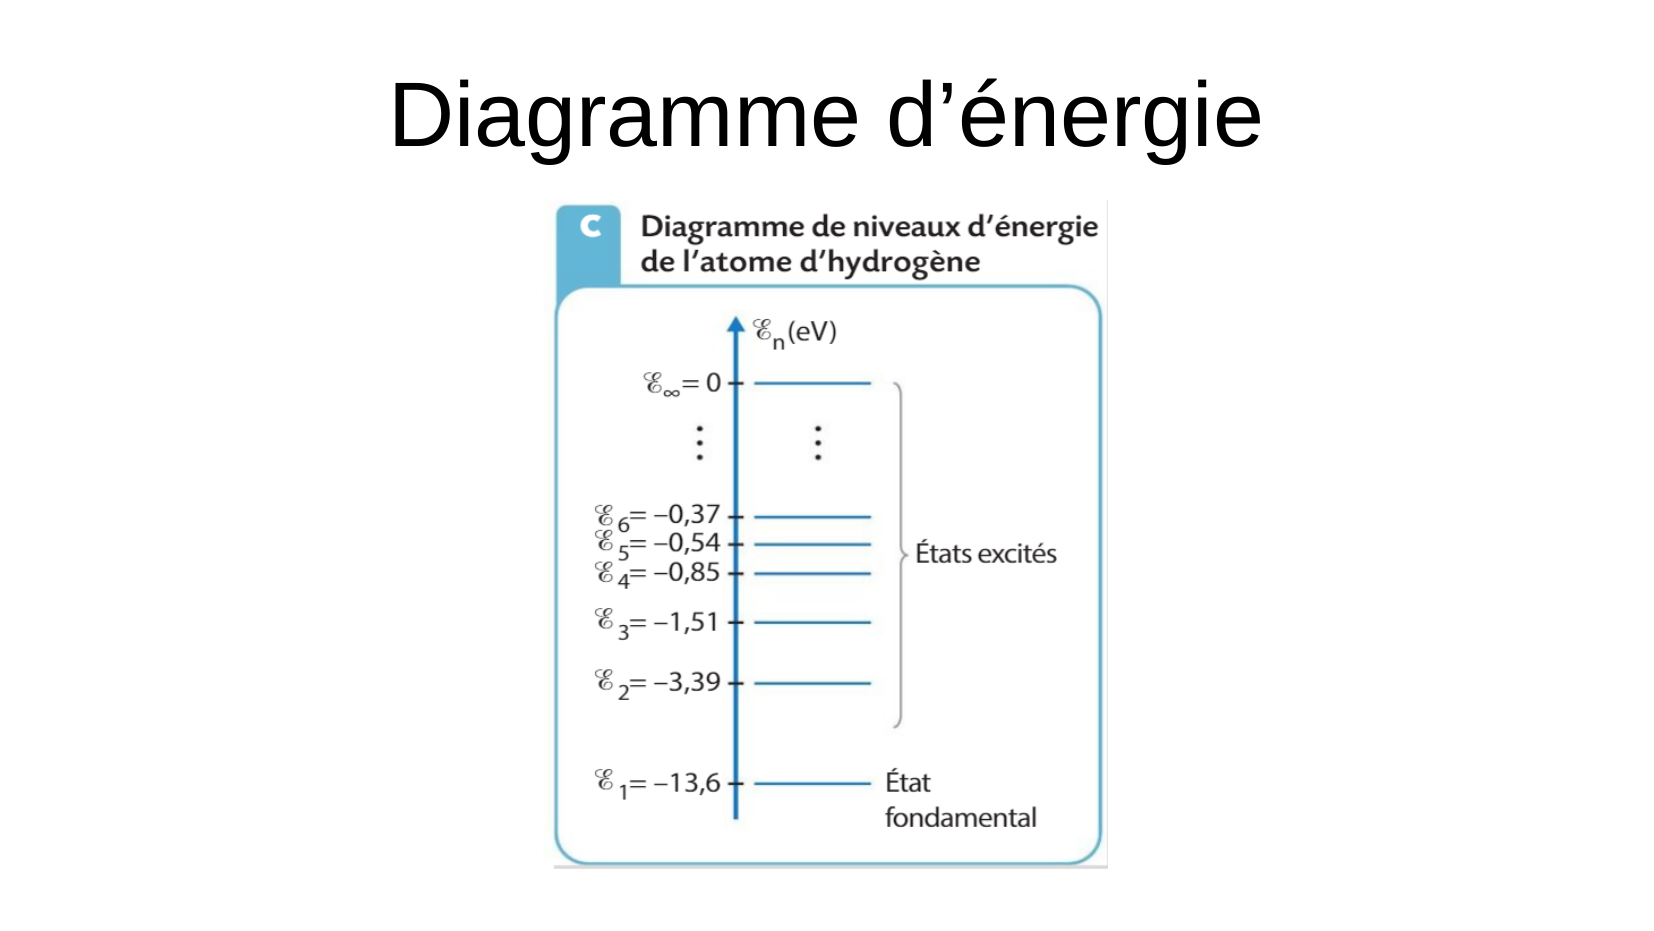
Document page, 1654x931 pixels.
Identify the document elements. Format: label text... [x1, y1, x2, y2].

picture [543, 200, 1108, 870]
title Diagramme d’énergie [82, 37, 1571, 193]
